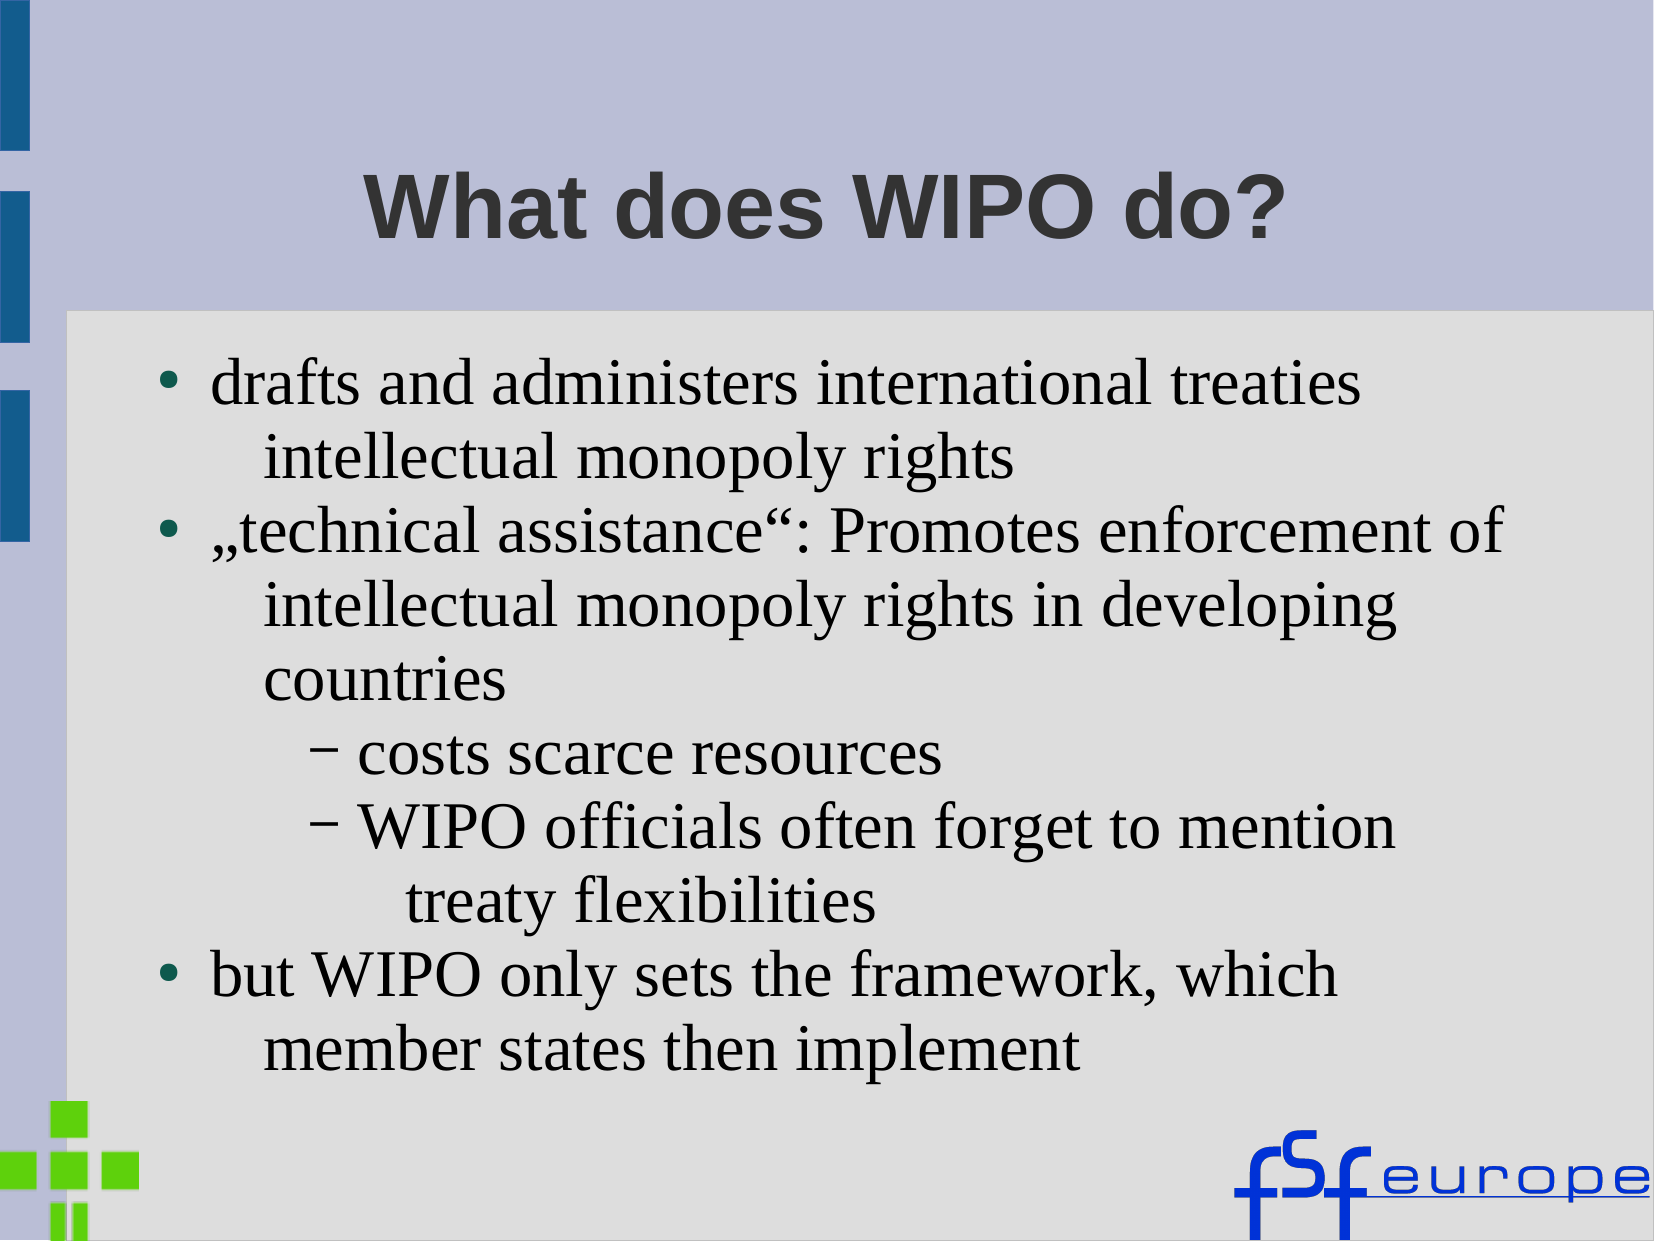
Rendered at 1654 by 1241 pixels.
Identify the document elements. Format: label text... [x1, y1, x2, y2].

picture [1230, 1129, 1654, 1241]
picture [0, 1101, 139, 1241]
list drafts and administers international treaties intellectual monopoly rights „technical assistance“: Promotes enforcement of intellectual monopoly rights in developing countries costs scarce resources WIPO officials often forget to mention treaty flexibilities but WIPO only sets the framework, which member states then implement [121, 344, 1534, 1153]
title What does WIPO do? [121, 95, 1534, 318]
